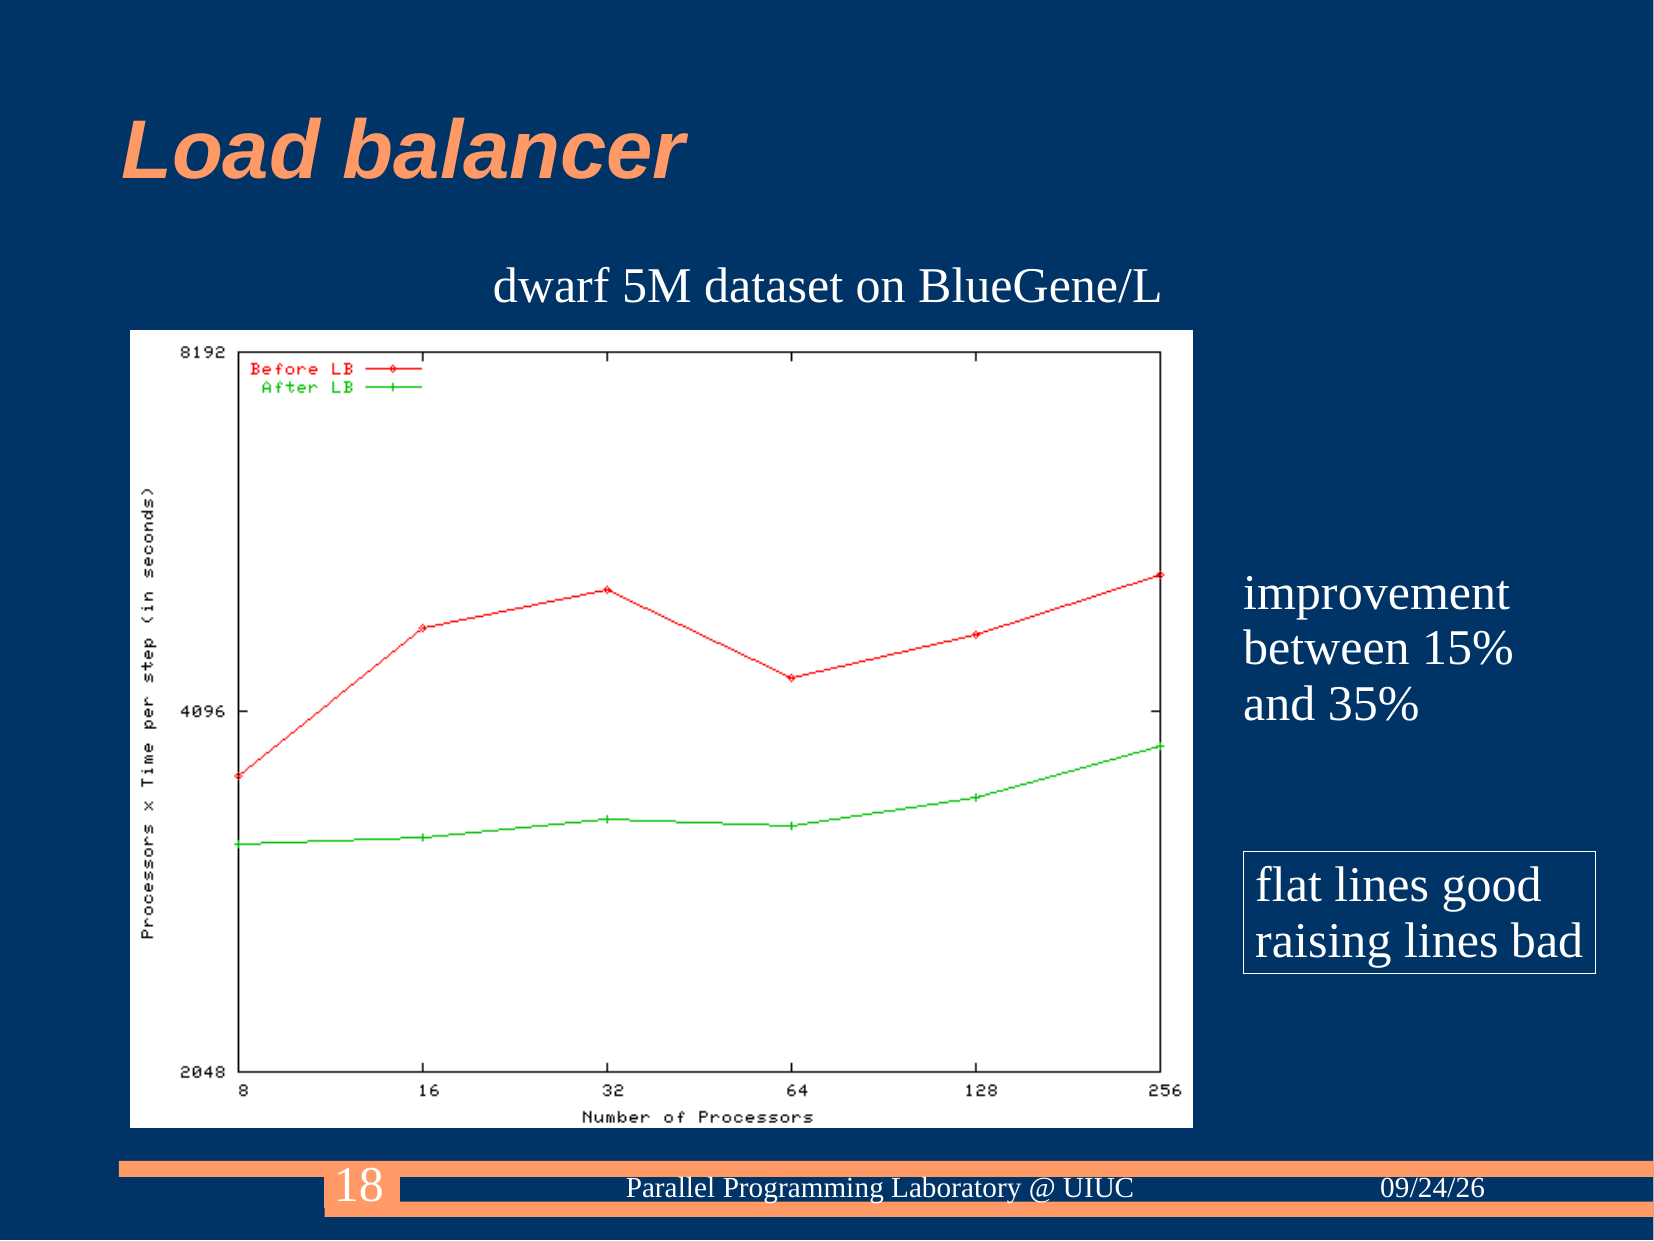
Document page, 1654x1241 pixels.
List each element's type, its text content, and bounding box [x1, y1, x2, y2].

text_box dwarf 5M dataset on BlueGene/L [492, 258, 1163, 314]
picture [130, 330, 1193, 1128]
text_box flat lines good raising lines bad [1243, 851, 1596, 974]
text_box improvement between 15% and 35% [1243, 565, 1515, 731]
title Load balancer [121, 46, 1534, 254]
